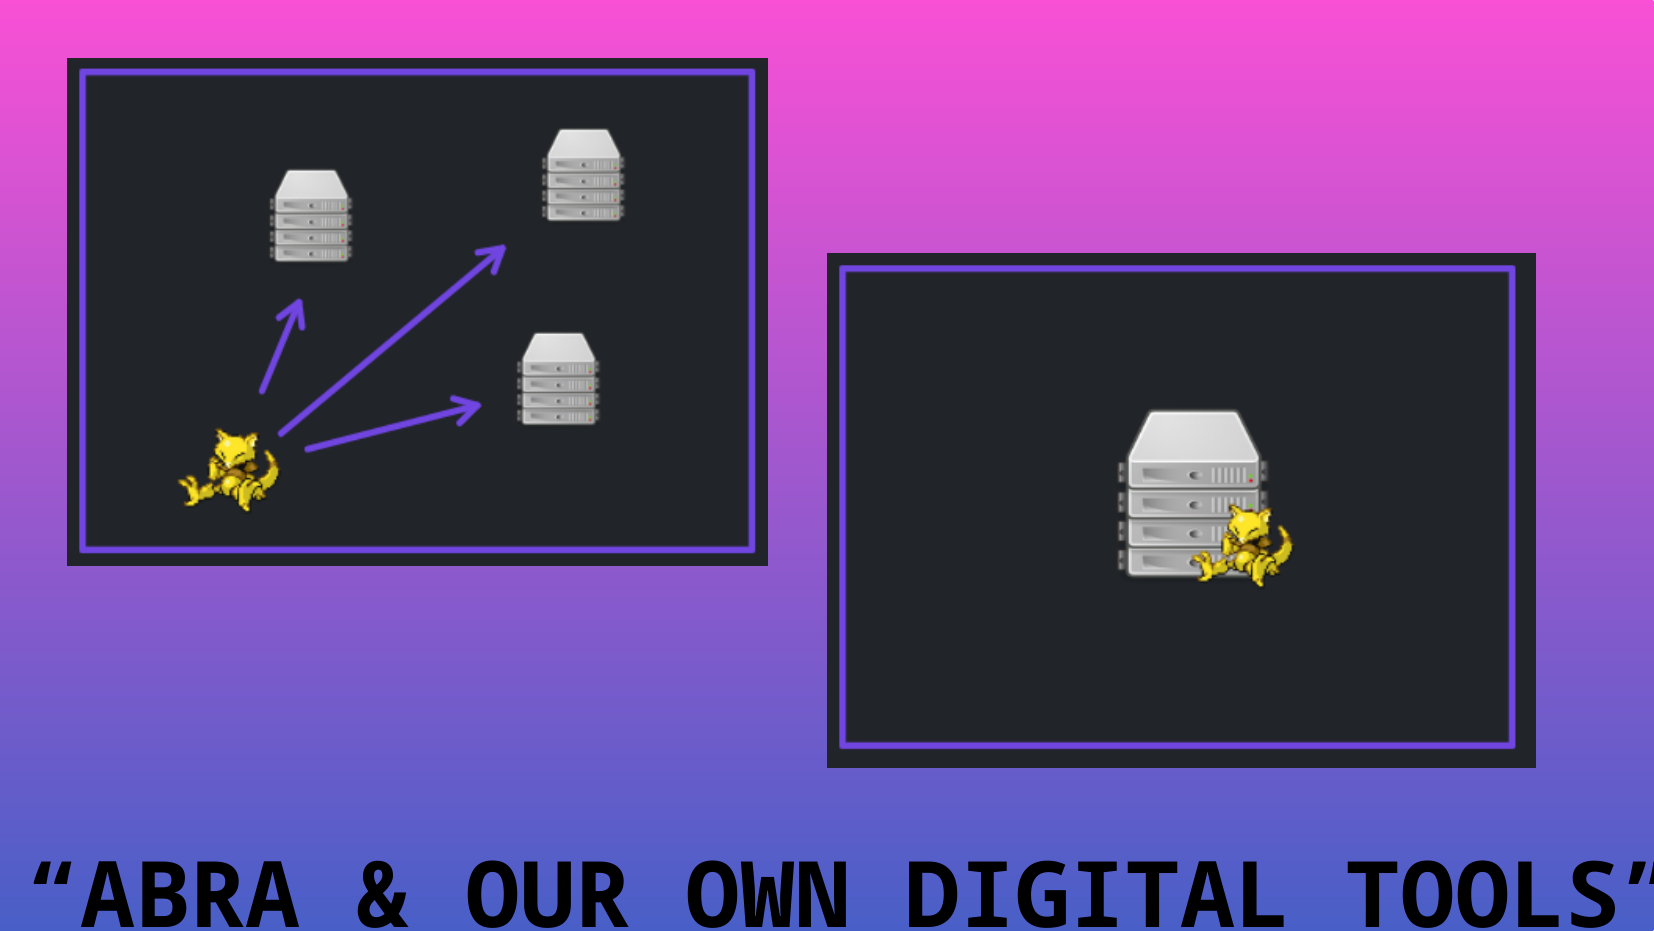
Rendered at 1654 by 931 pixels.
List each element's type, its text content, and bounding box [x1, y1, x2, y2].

picture [67, 58, 768, 566]
text_box “ABRA & OUR OWN DIGITAL TOOLS” [11, 822, 1421, 931]
picture [827, 253, 1536, 768]
